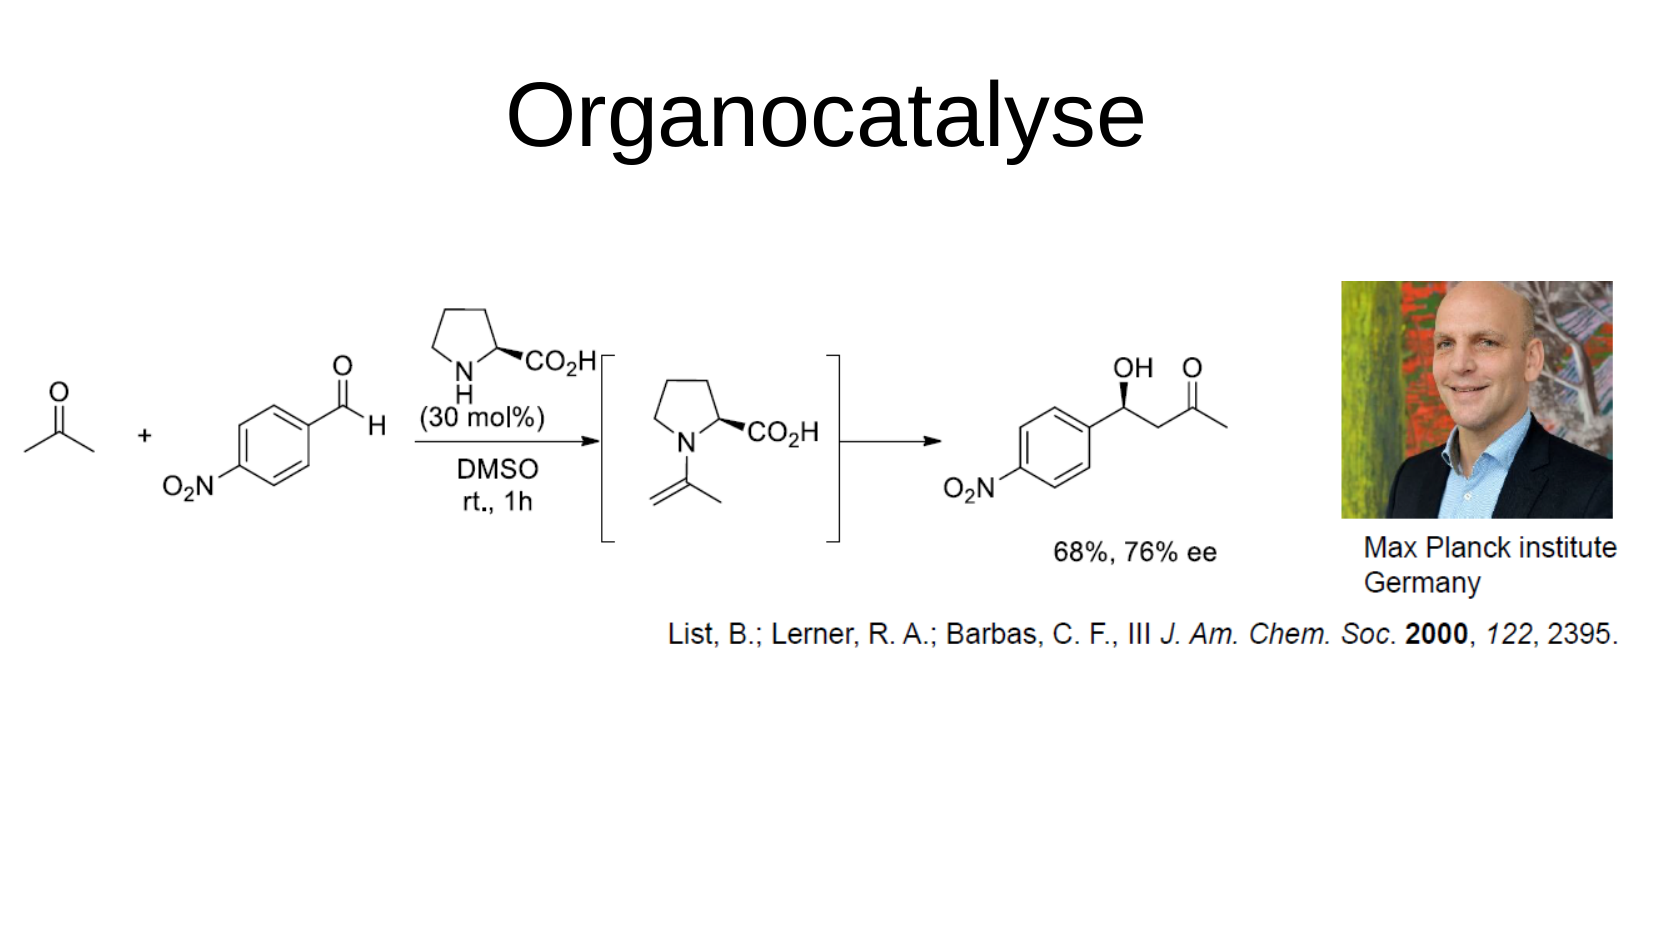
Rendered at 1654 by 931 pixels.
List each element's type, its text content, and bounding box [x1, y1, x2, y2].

title Organocatalyse [82, 37, 1571, 193]
picture [21, 281, 1643, 654]
